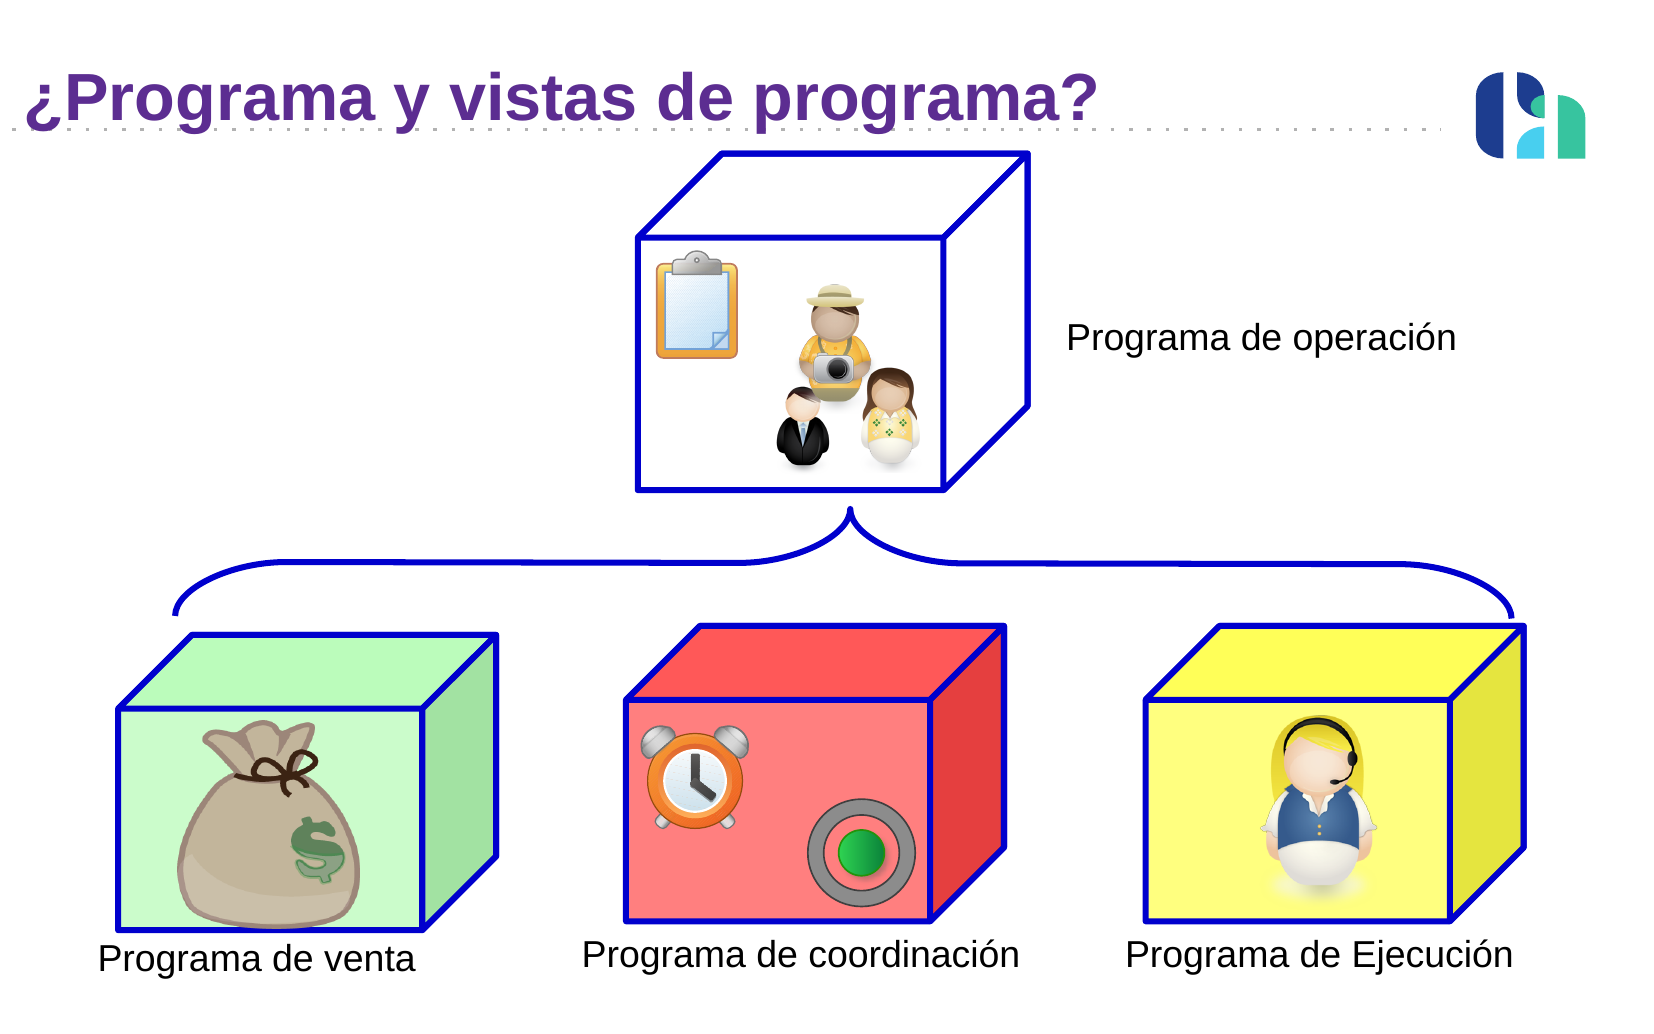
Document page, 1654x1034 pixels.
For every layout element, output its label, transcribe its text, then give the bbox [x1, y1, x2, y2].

text_box [1145, 625, 1524, 922]
picture [637, 245, 756, 364]
picture [1240, 696, 1402, 910]
picture [1475, 72, 1586, 159]
text_box Programa de operación [1051, 309, 1595, 367]
picture [177, 720, 360, 929]
picture [767, 274, 932, 475]
picture [777, 767, 945, 935]
text_box [118, 634, 497, 930]
text_box [625, 625, 1004, 922]
text_box Programa de venta [82, 930, 508, 987]
text_box Programa de coordinación [566, 926, 1063, 1026]
text_box Programa de Ejecución [1110, 926, 1536, 984]
picture [633, 716, 756, 839]
text_box ¿Programa y vistas de programa? [23, 59, 1328, 135]
